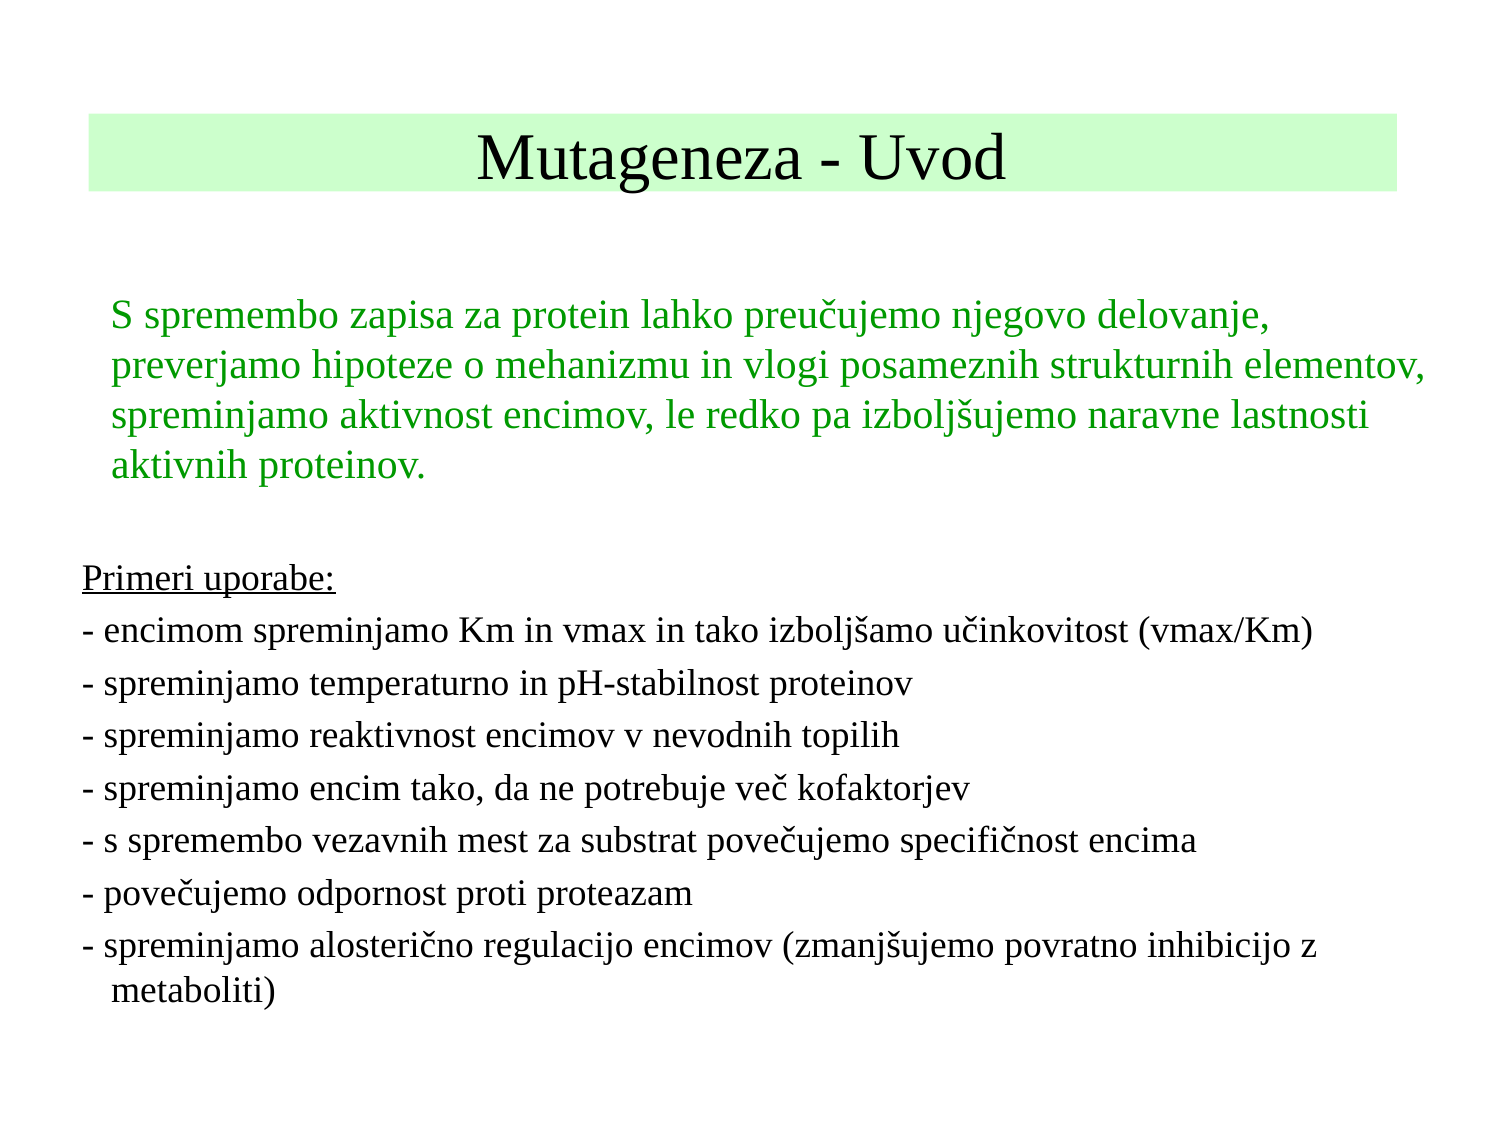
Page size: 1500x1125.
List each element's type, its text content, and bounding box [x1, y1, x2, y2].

list S spremembo zapisa za protein lahko preučujemo njegovo delovanje, preverjamo hipoteze o mehanizmu in vlogi posameznih strukturnih elementov, spreminjamo aktivnost encimov, le redko pa izboljšujemo naravne lastnosti aktivnih proteinov. Primeri uporabe: - encimom spreminjamo Km in vmax in tako izboljšamo učinkovitost (vmax/Km) - spreminjamo temperaturno in pH-stabilnost proteinov - spreminjamo reaktivnost encimov v nevodnih topilih - spreminjamo encim tako, da ne potrebuje več kofaktorjev - s spremembo vezavnih mest za substrat povečujemo specifičnost encima - povečujemo odpornost proti proteazam - spreminjamo alosterično regulacijo encimov (zmanjšujemo povratno inhibicijo z metaboliti) [66, 278, 1450, 1083]
title Mutageneza - Uvod [88, 113, 1397, 192]
